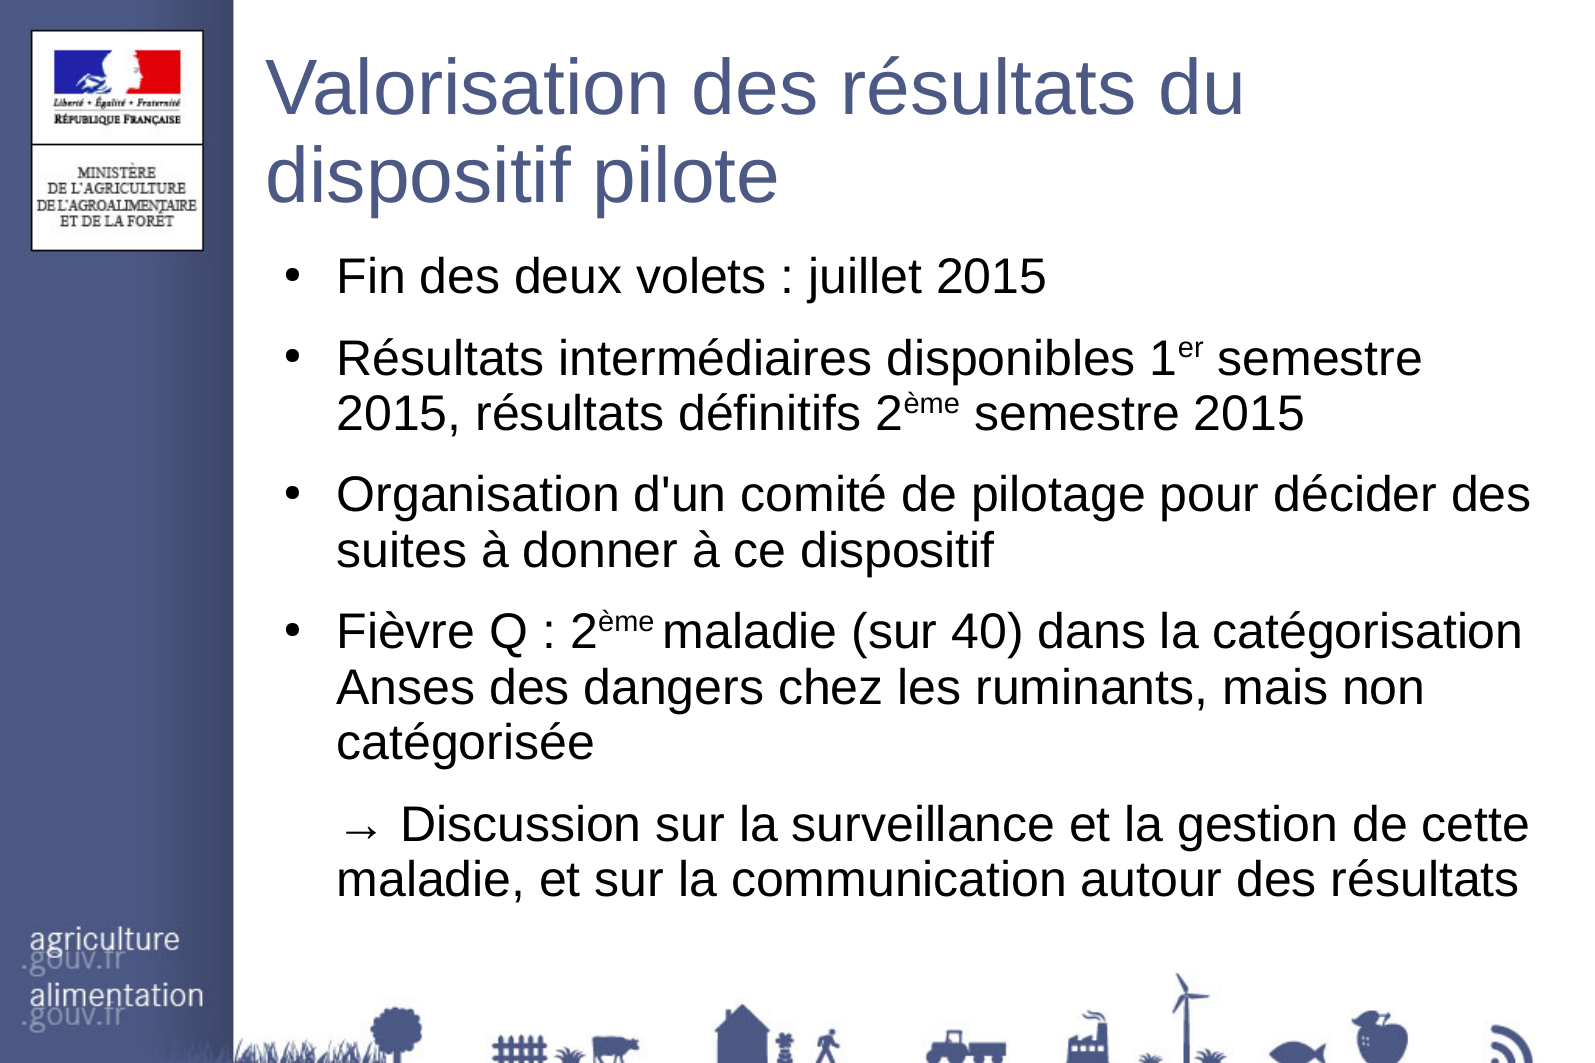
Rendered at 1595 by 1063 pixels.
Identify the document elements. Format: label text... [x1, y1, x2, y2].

picture [0, 0, 1595, 1063]
title Valorisation des résultats du dispositif pilote [265, 42, 1536, 220]
list Fin des deux volets : juillet 2015 Résultats intermédiaires disponibles 1er semestre 2015, résultats définitifs 2ème semestre 2015 Organisation d'un comité de pilotage pour décider des suites à donner à ce dispositif Fièvre Q : 2ème maladie (sur 40) dans la catégorisation Anses des dangers chez les ruminants, mais non catégorisée → Discussion sur la surveillance et la gestion de cette maladie, et sur la communication autour des résultats [265, 248, 1536, 951]
